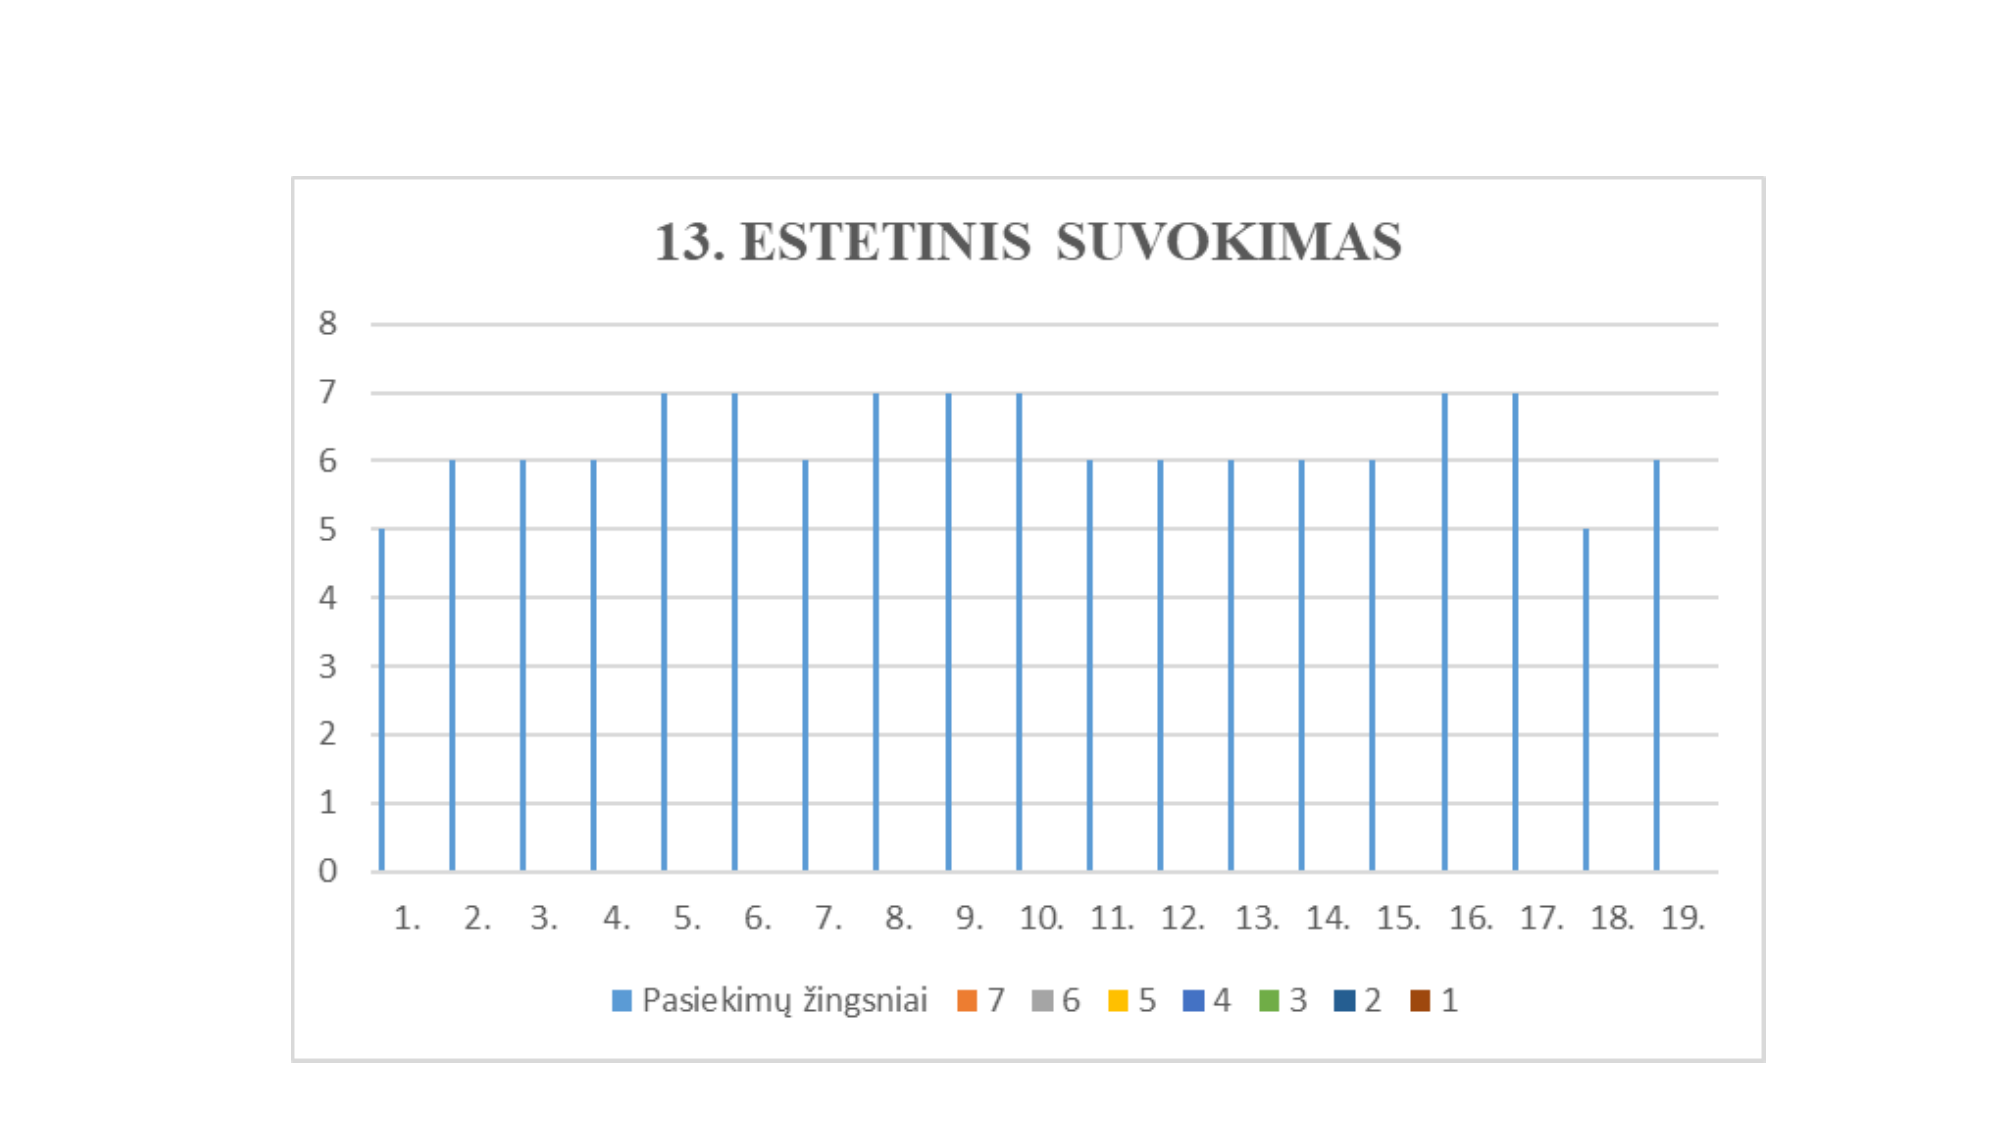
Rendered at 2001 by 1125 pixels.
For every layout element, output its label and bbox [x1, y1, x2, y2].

picture [291, 176, 1766, 1063]
